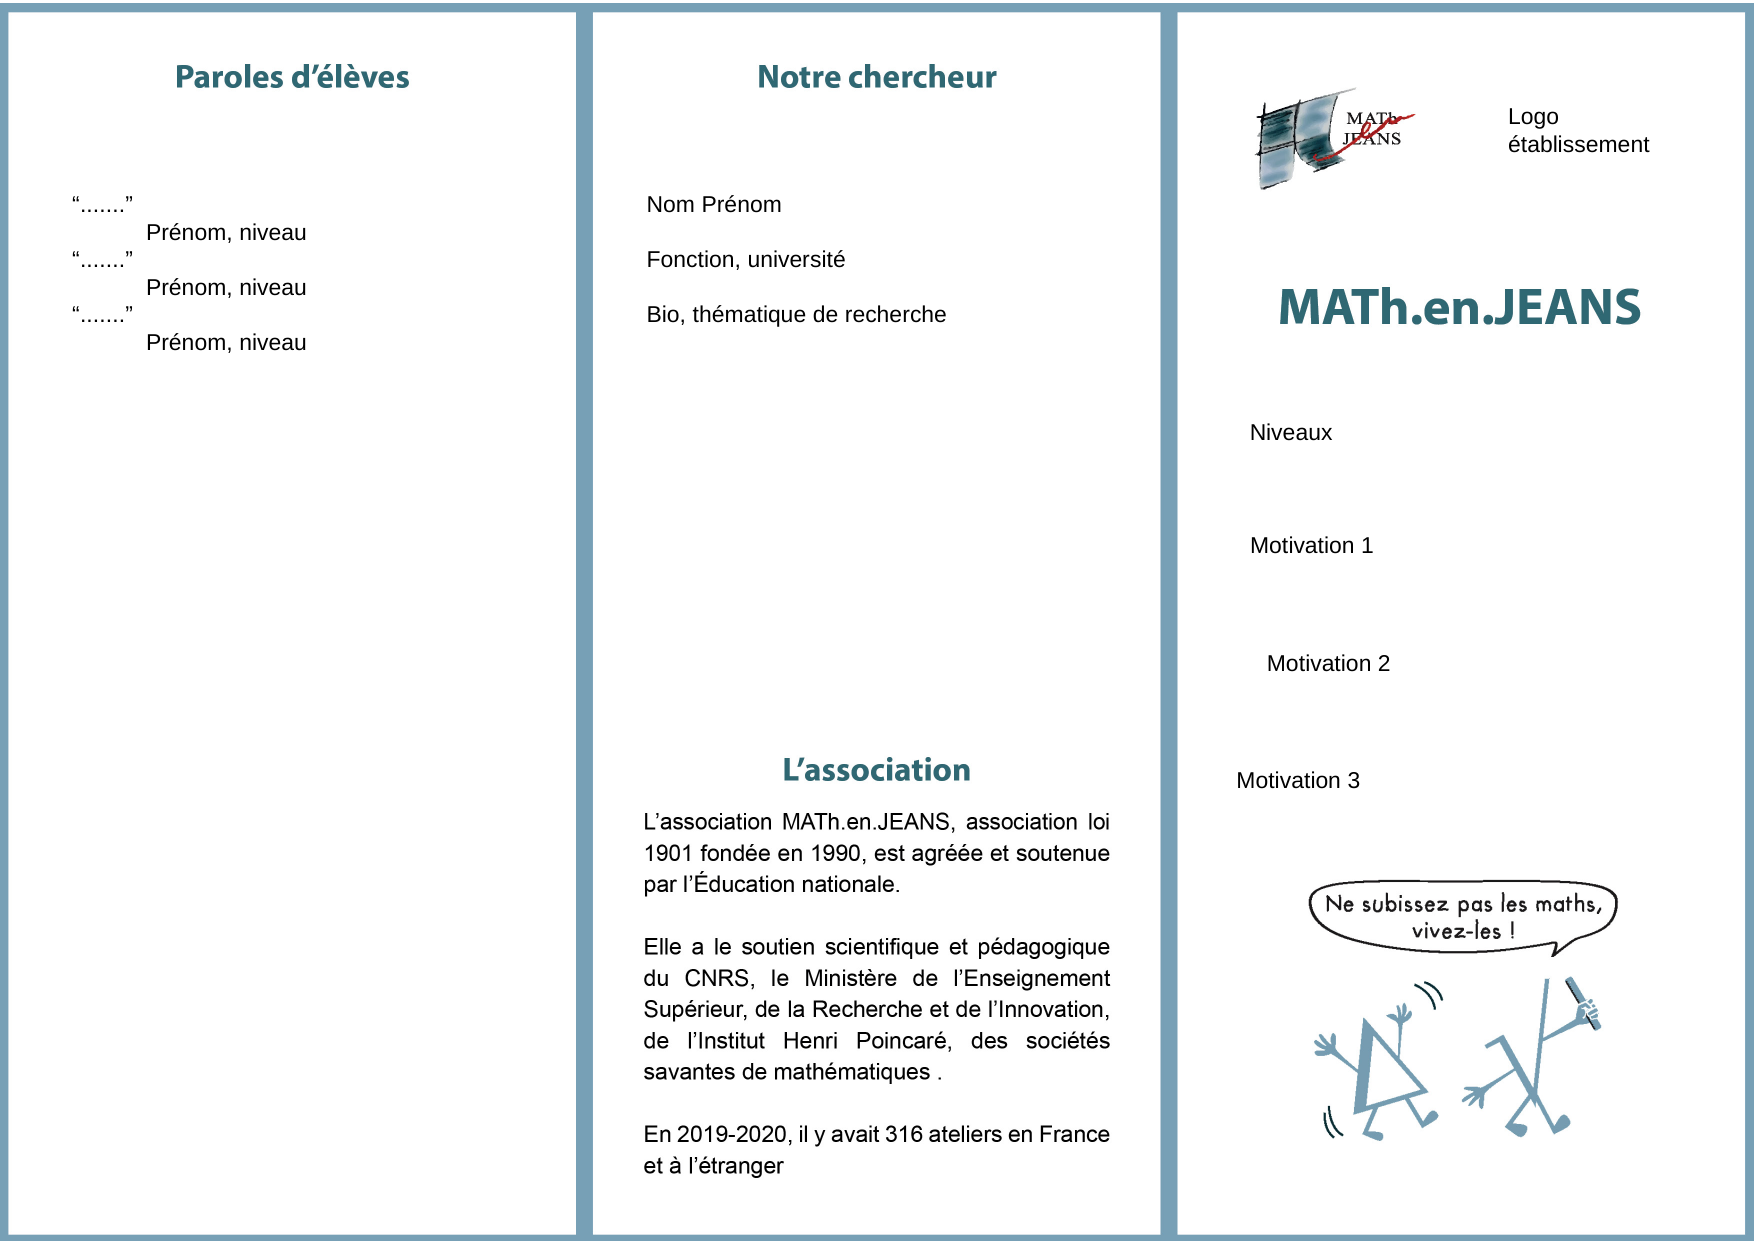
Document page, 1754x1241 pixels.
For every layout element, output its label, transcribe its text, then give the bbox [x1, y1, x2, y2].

text_box Motivation 3 [1221, 750, 1683, 851]
text_box Nom Prénom Fonction, université Bio, thématique de recherche [631, 175, 1094, 503]
text_box Motivation 2 [1251, 633, 1714, 733]
text_box Logo établissement [1493, 86, 1714, 187]
picture [0, 3, 1754, 1241]
text_box Niveaux [1234, 402, 1697, 503]
text_box “.......” Prénom, niveau “.......” Prénom, niveau “.......” Prénom, niveau [57, 175, 519, 982]
text_box Motivation 1 [1234, 515, 1697, 616]
